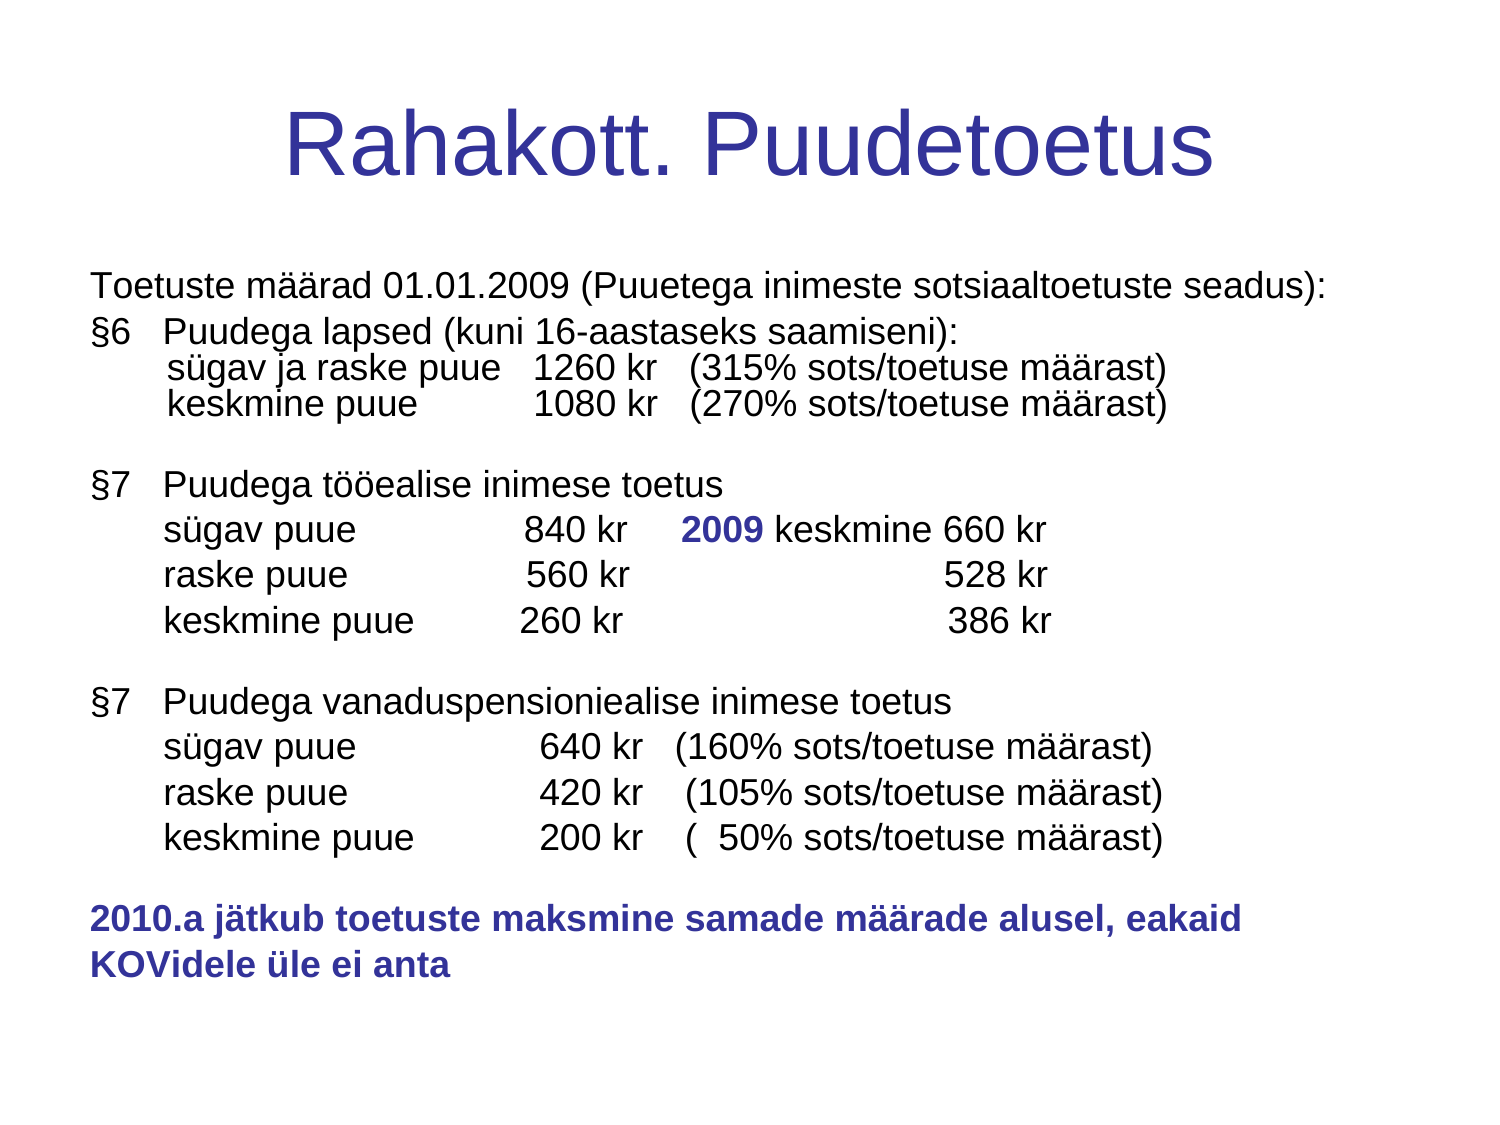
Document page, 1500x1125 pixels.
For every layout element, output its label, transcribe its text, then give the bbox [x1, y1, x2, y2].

list Toetuste määrad 01.01.2009 (Puuetega inimeste sotsiaaltoetuste seadus): §6 Puudega lapsed (kuni 16-aastaseks saamiseni): sügav ja raske puue 1260 kr (315% sots/toetuse määrast) keskmine puue 1080 kr (270% sots/toetuse määrast) §7 Puudega tööealise inimese toetus sügav puue 840 kr 2009 keskmine 660 kr raske puue 560 kr 528 kr keskmine puue 260 kr 386 kr §7 Puudega vanaduspensioniealise inimese toetus sügav puue 640 kr (160% sots/toetuse määrast) raske puue 420 kr (105% sots/toetuse määrast) keskmine puue 200 kr ( 50% sots/toetuse määrast) 2010.a jätkub toetuste maksmine samade määrade alusel, eakaid KOVidele üle ei anta [75, 262, 1426, 1005]
title Rahakott. Puudetoetus [75, 45, 1426, 233]
